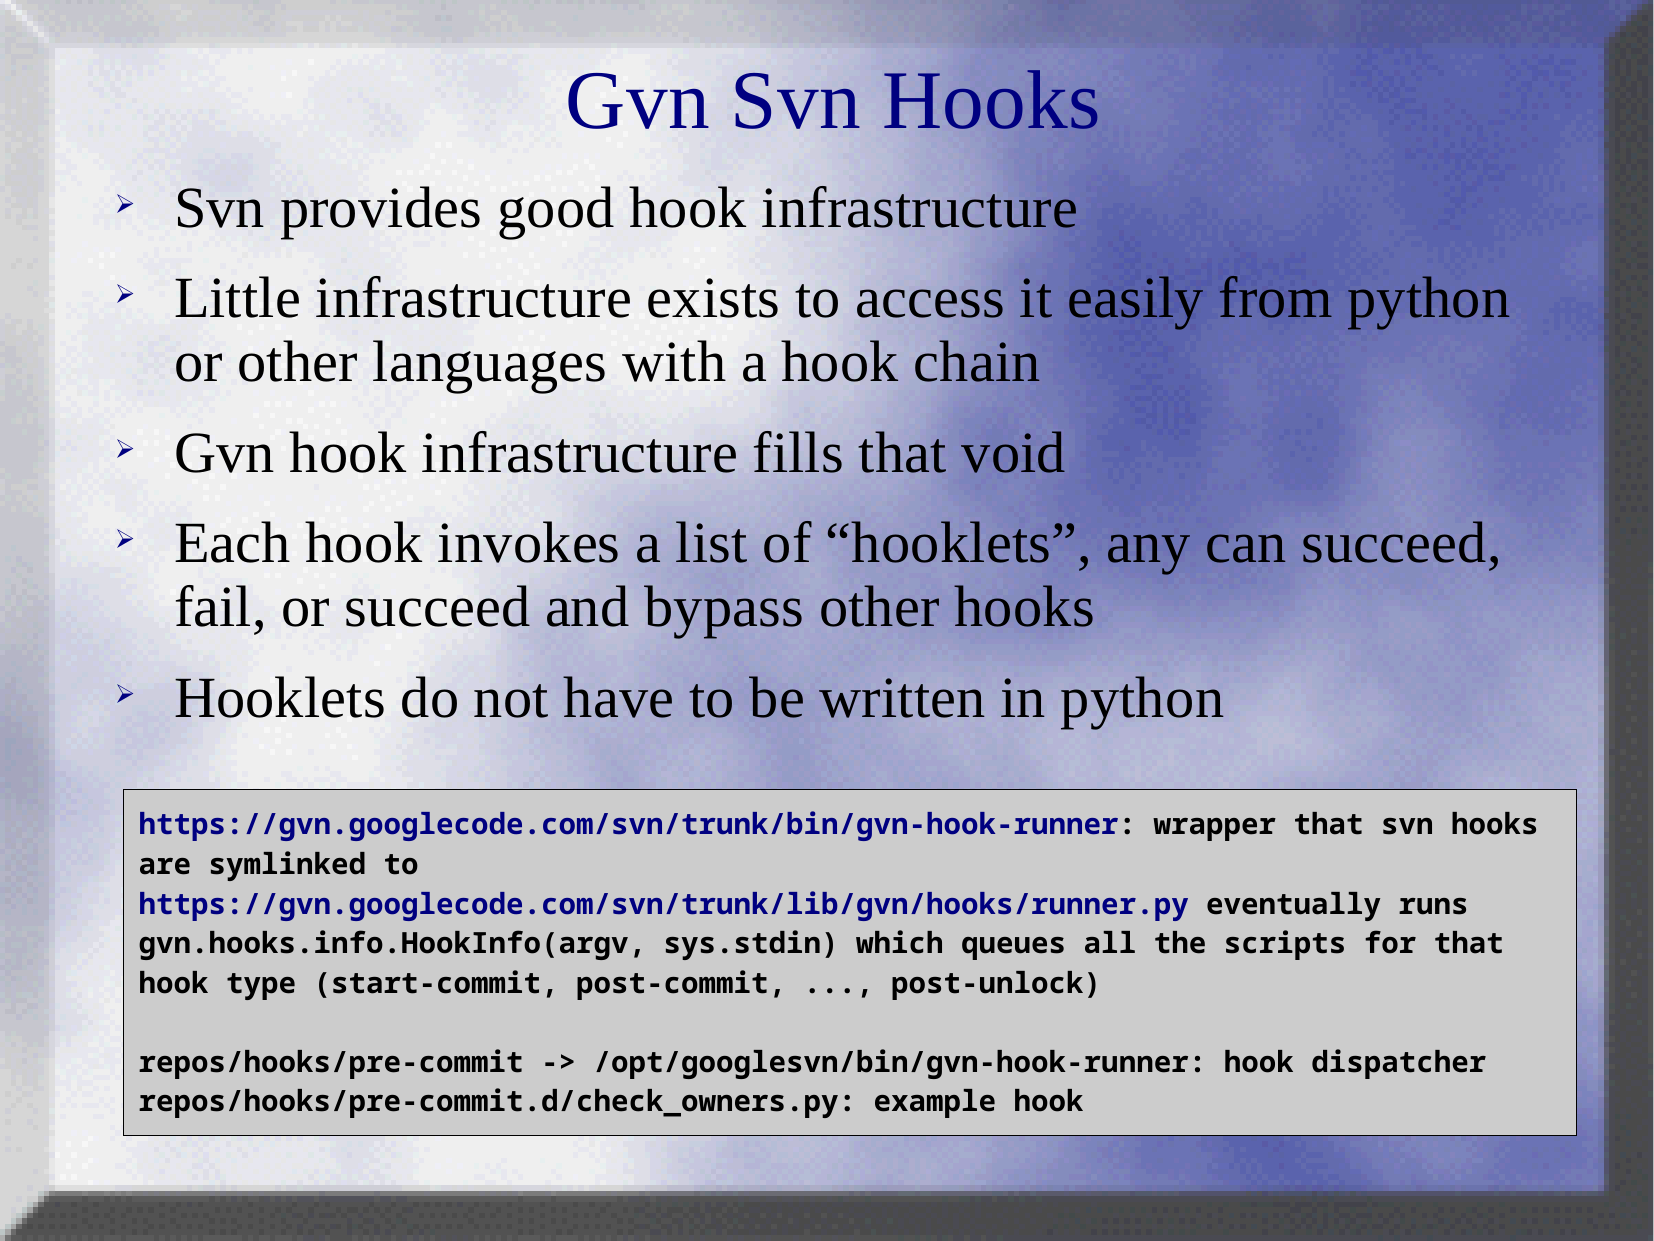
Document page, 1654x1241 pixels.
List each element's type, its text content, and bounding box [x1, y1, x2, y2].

list Svn provides good hook infrastructure Little infrastructure exists to access it easily from python or other languages with a hook chain Gvn hook infrastructure fills that void Each hook invokes a list of “hooklets”, any can succeed, fail, or succeed and bypass other hooks Hooklets do not have to be written in python [115, 175, 1528, 730]
text_box https://gvn.googlecode.com/svn/trunk/bin/gvn-hook-runner: wrapper that svn hooks are symlinked to https://gvn.googlecode.com/svn/trunk/lib/gvn/hooks/runner.py eventually runs gvn.hooks.info.HookInfo(argv, sys.stdin) which queues all the scripts for that hook type (start-commit, post-commit, ..., post-unlock) repos/hooks/pre-commit -> /opt/googlesvn/bin/gvn-hook-runner: hook dispatcher repos/hooks/pre-commit.d/check_owners.py: example hook [123, 789, 1577, 1119]
title Gvn Svn Hooks [118, 51, 1550, 150]
picture [0, 0, 1654, 1241]
